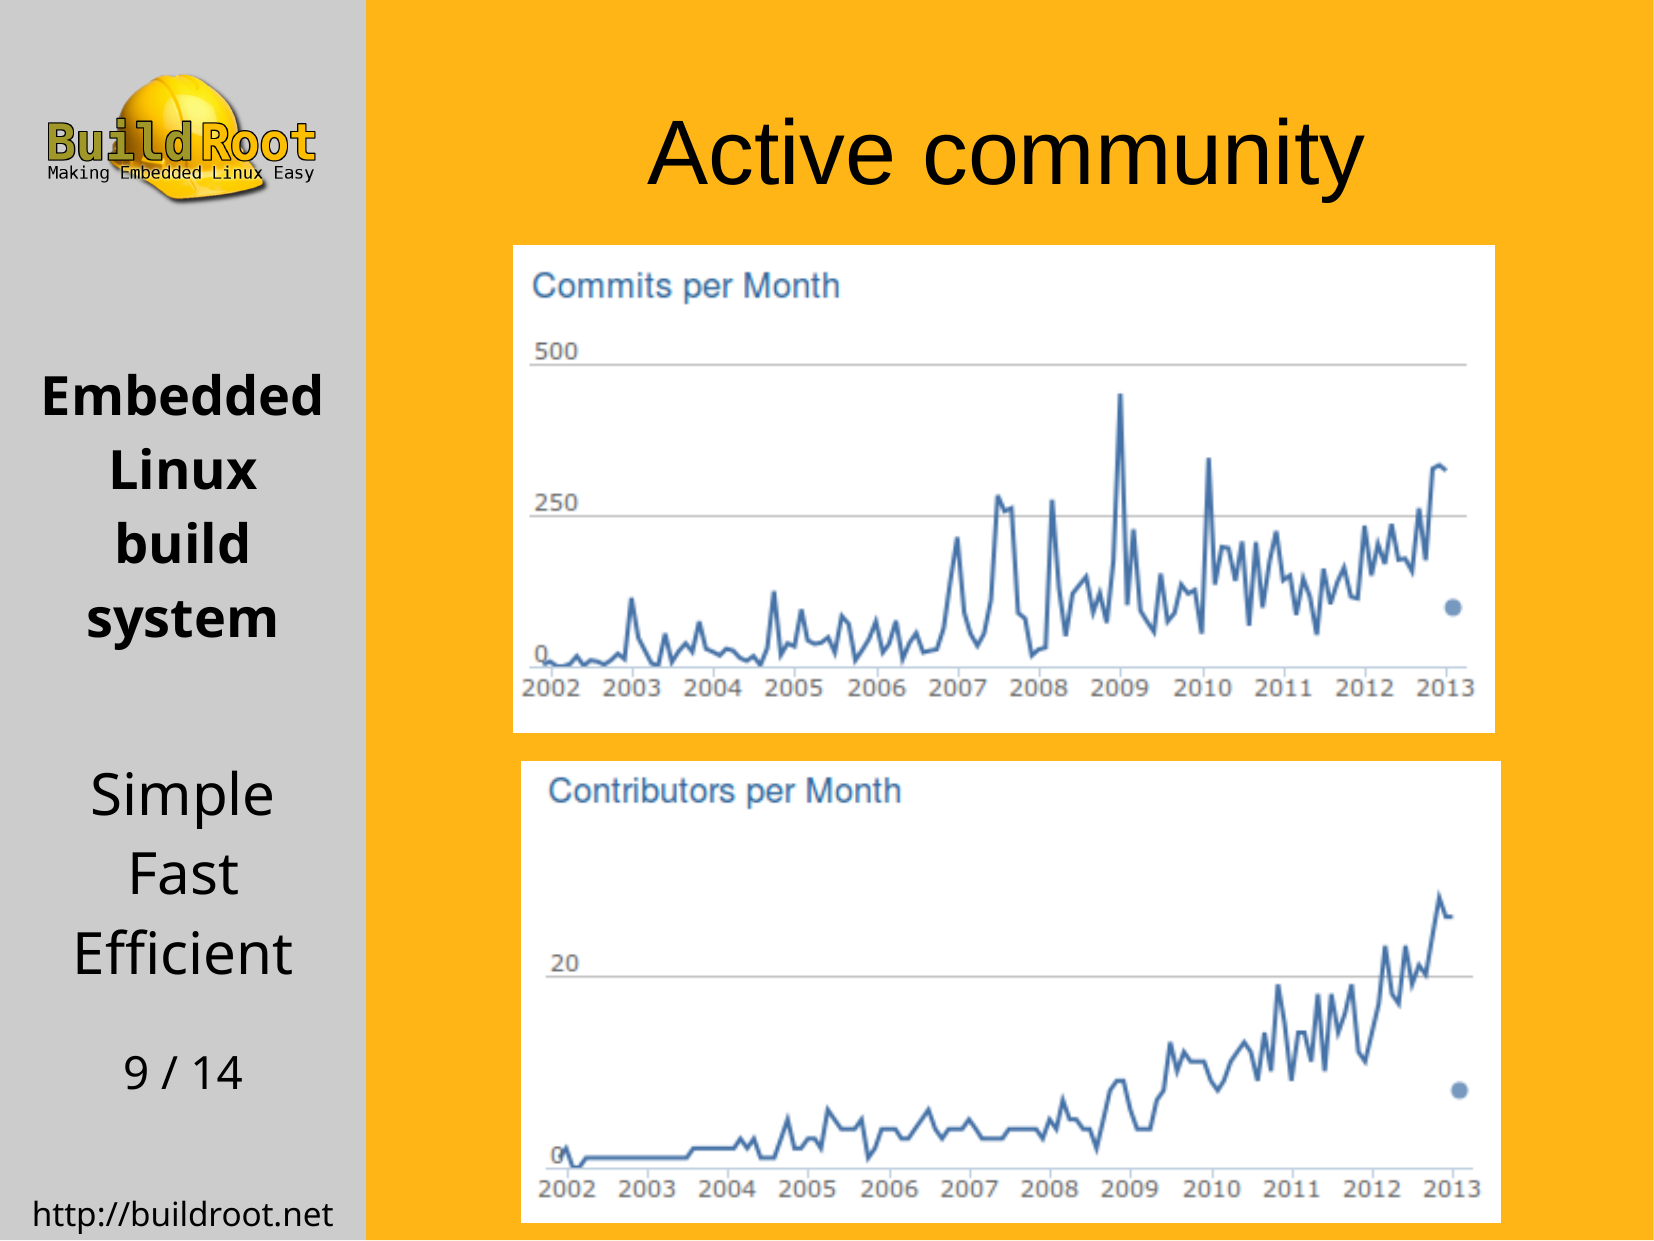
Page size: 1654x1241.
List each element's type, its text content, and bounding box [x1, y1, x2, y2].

title Active community [442, 49, 1571, 257]
picture [521, 761, 1501, 1223]
picture [21, 54, 349, 219]
picture [513, 245, 1495, 733]
